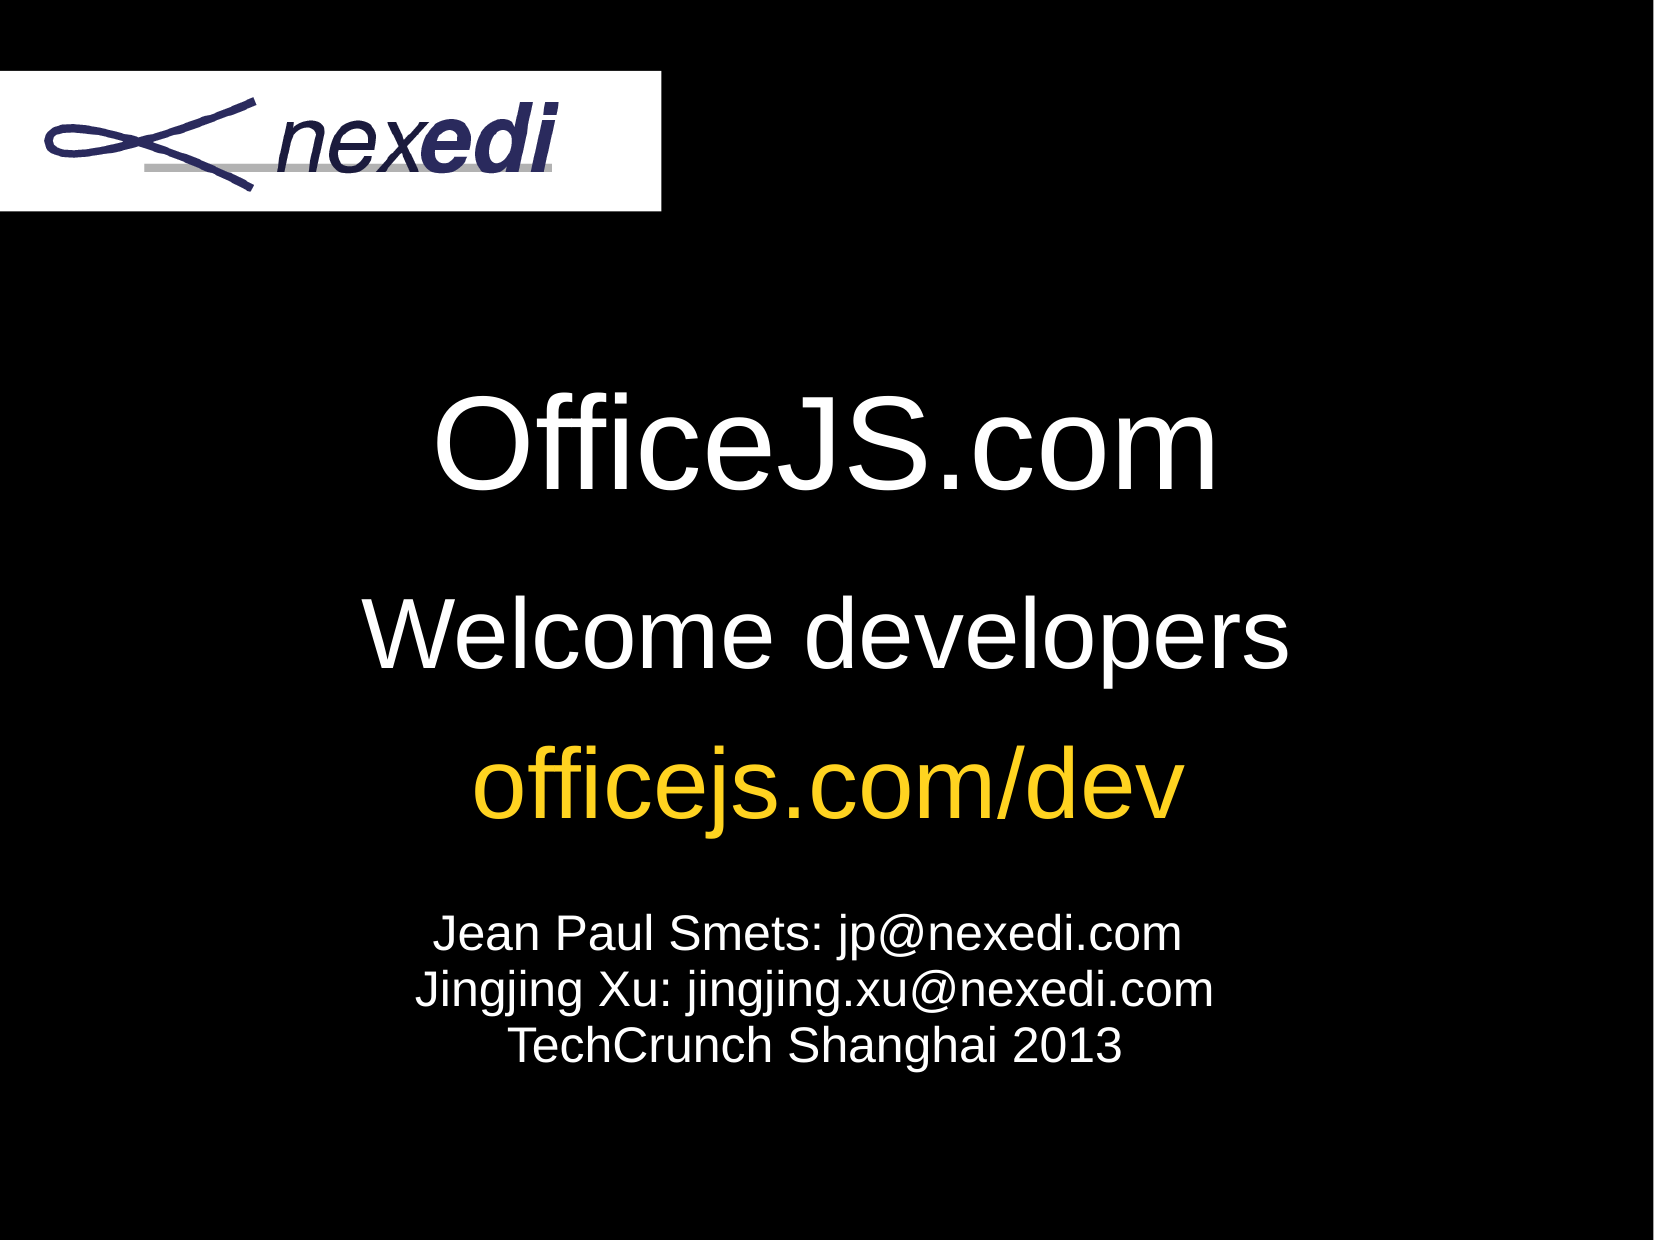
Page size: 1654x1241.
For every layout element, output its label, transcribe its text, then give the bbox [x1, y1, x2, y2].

text_box [0, 70, 82, 212]
text_box officejs.com/dev [173, 728, 1486, 841]
picture [44, 97, 82, 192]
text_box Jean Paul Smets: jp@nexedi.com Jingjing Xu: jingjing.xu@nexedi.com TechCrunch Shanghai 2013 [165, 905, 1465, 1073]
subtitle OfficeJS.com Welcome developers [82, 49, 1571, 1010]
